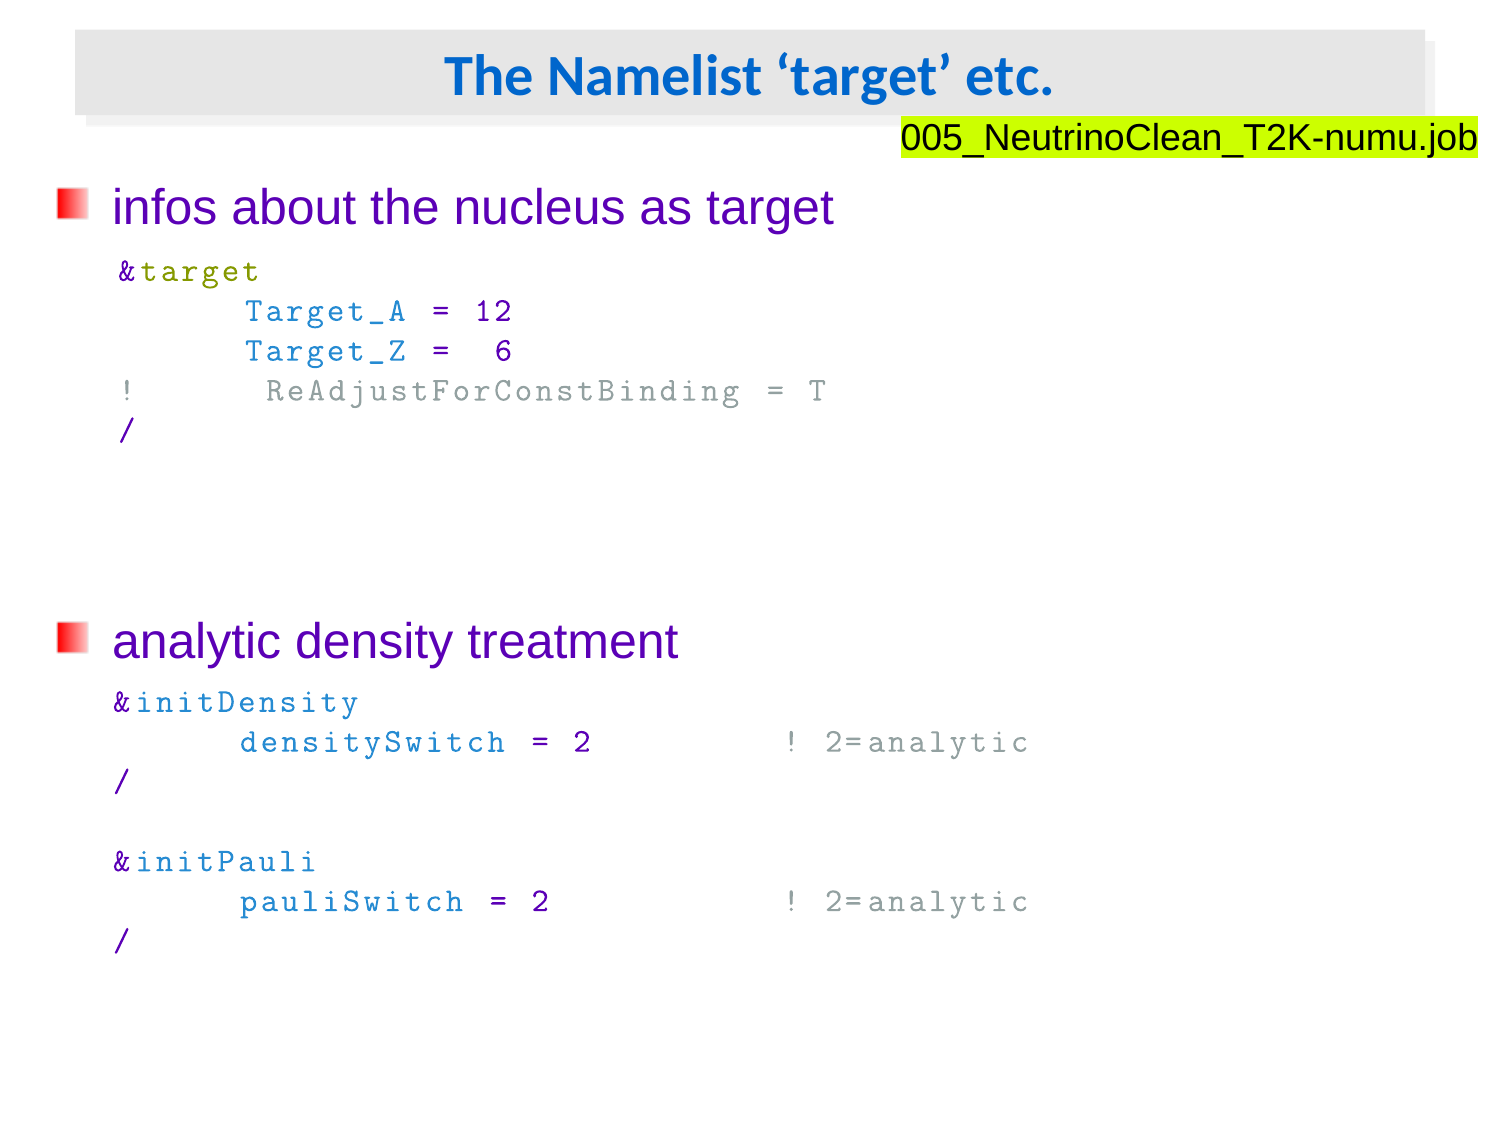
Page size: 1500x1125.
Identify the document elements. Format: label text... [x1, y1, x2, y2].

text_box [118, 260, 827, 444]
list infos about the nucleus as target analytic density treatment [41, 166, 1459, 1111]
text_box 005_NeutrinoClean_T2K-numu.job [885, 105, 1500, 166]
title The Namelist ‘target’ etc. [75, 29, 1426, 116]
text_box [112, 691, 1029, 954]
